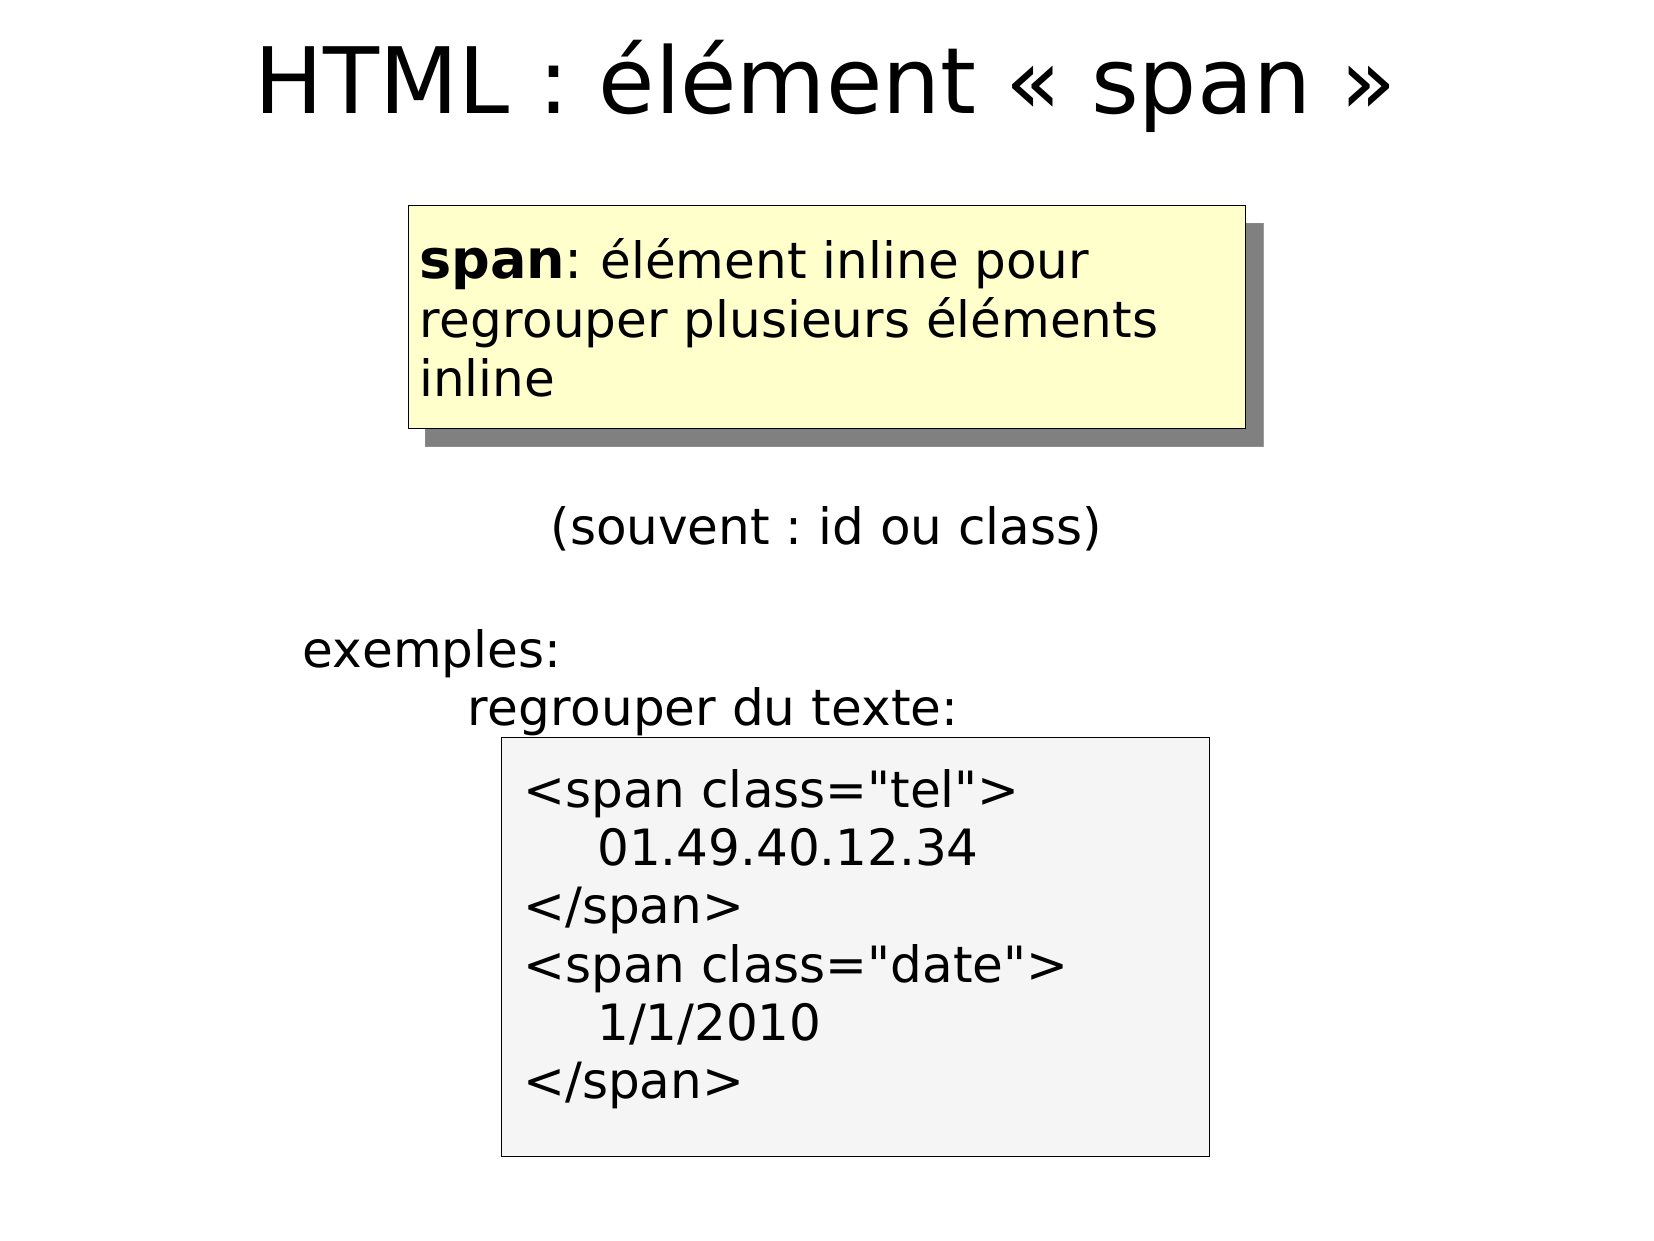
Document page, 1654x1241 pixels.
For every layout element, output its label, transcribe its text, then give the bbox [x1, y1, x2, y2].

text_box regrouper du texte: [467, 678, 910, 738]
text_box [408, 205, 1246, 429]
text_box span: élément inline pour regrouper plusieurs éléments inline [419, 228, 1246, 350]
text_box <span class="tel"> 01.49.40.12.34 </span> <span class="date"> 1/1/2010 </span> [523, 760, 1015, 1169]
text_box exemples: [302, 620, 536, 679]
title HTML : élément « span » [0, 17, 1654, 143]
text_box [501, 737, 1210, 1157]
text_box (souvent : id ou class) [550, 498, 1048, 557]
